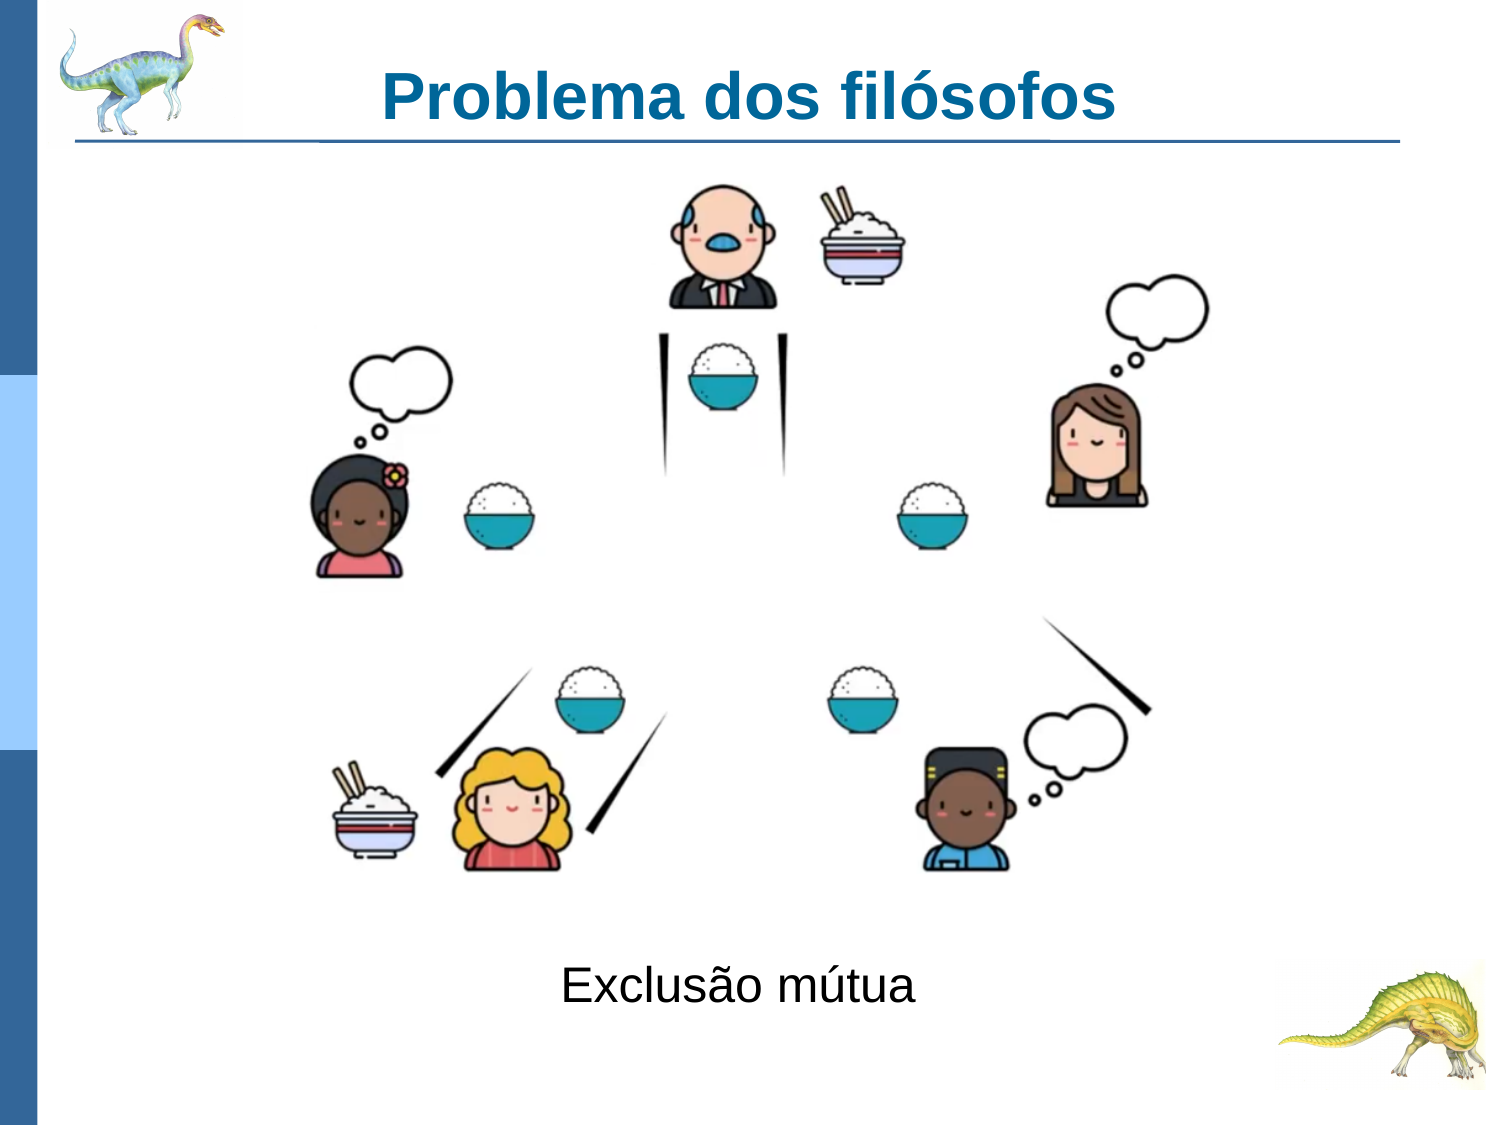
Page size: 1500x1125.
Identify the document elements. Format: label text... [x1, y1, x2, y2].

text_box Problema dos filósofos [75, 45, 1426, 141]
picture [46, 0, 243, 149]
picture [283, 172, 1229, 875]
text_box Exclusão mútua [366, 944, 1111, 1020]
picture [1275, 959, 1486, 1090]
